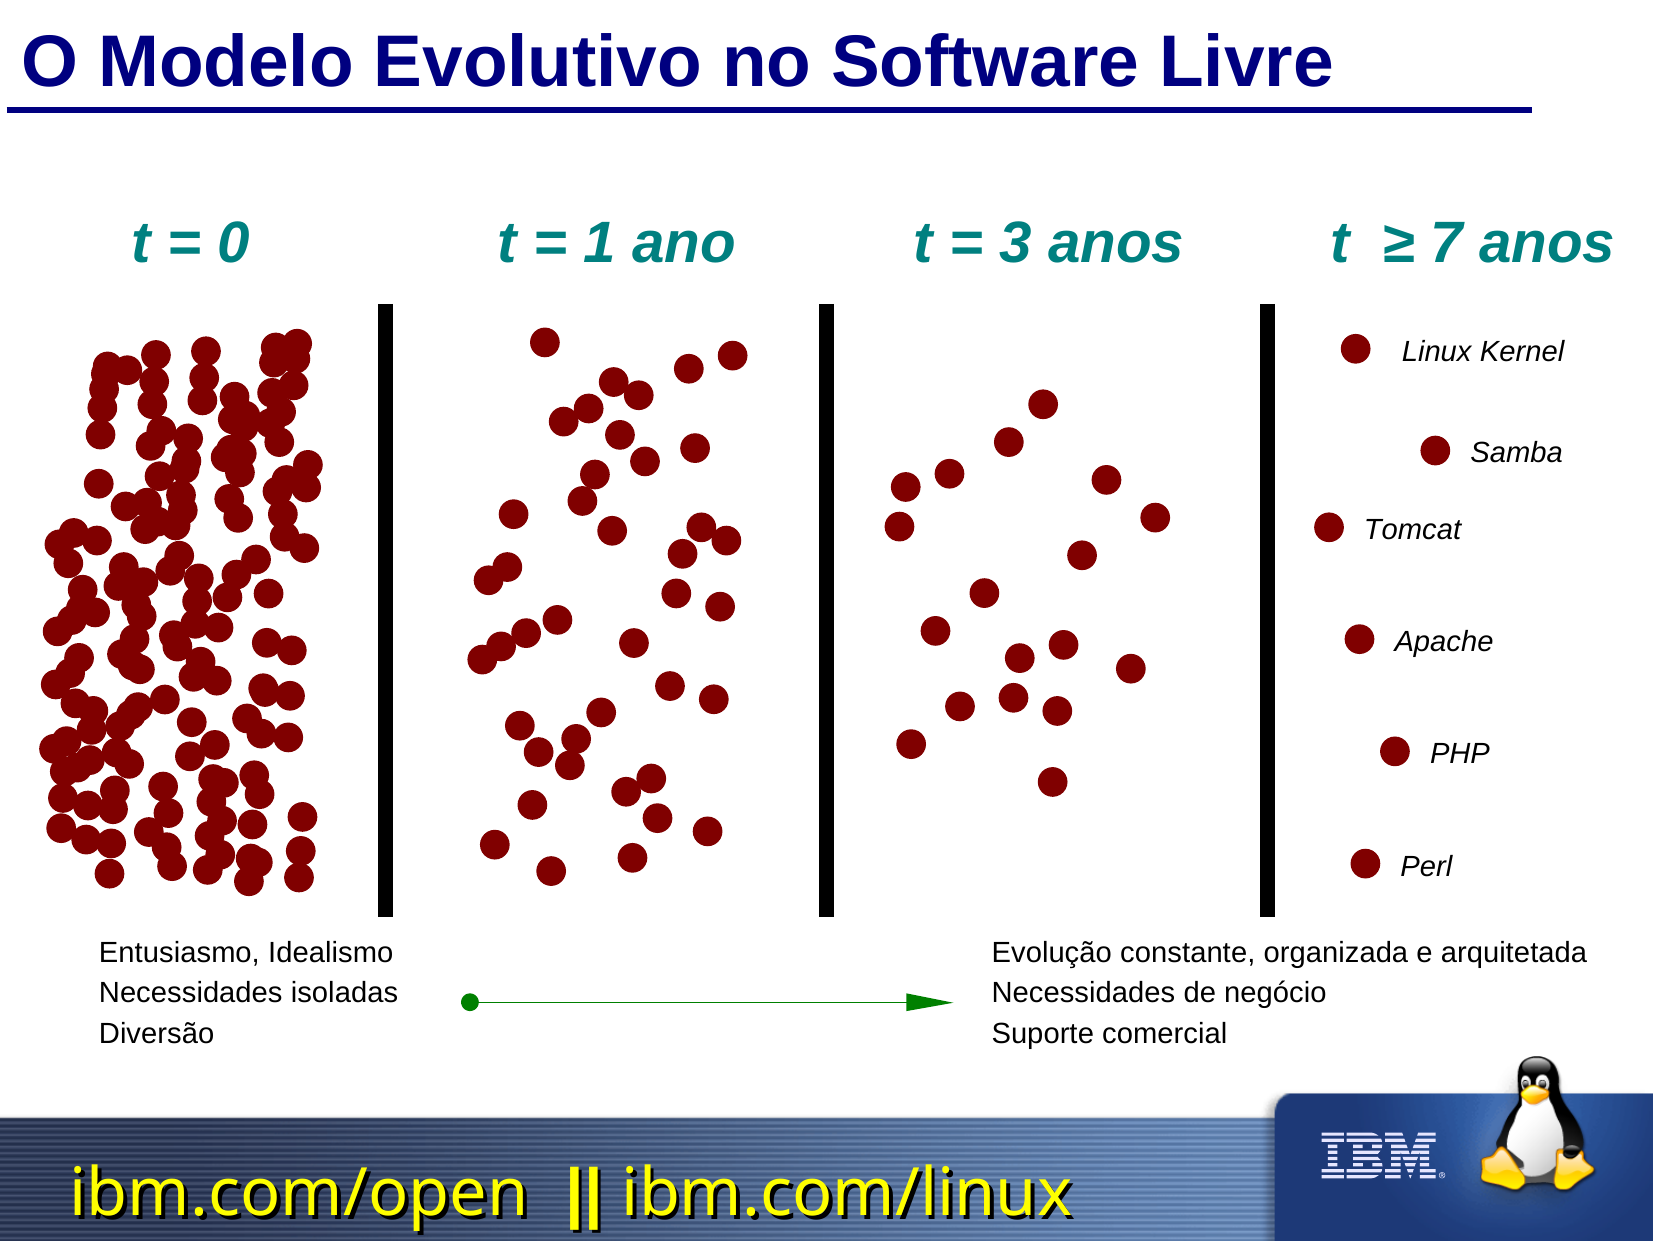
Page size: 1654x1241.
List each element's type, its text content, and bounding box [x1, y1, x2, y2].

text_box [586, 697, 617, 728]
text_box [998, 682, 1029, 713]
text_box [619, 628, 649, 658]
text_box [253, 578, 284, 609]
text_box [934, 458, 965, 489]
text_box [176, 707, 207, 738]
text_box [192, 760, 275, 897]
text_box [617, 842, 648, 873]
text_box [287, 802, 318, 832]
text_box [262, 450, 323, 563]
text_box [548, 393, 604, 437]
text_box [686, 512, 742, 556]
text_box [175, 730, 230, 772]
text_box [210, 328, 313, 533]
text_box [467, 618, 542, 675]
text_box [1420, 435, 1451, 466]
text_box [542, 605, 573, 635]
text_box [1037, 767, 1068, 797]
text_box [945, 691, 975, 722]
text_box PHP [1430, 735, 1496, 779]
text_box [705, 591, 736, 622]
text_box t = 3 anos [913, 205, 1217, 291]
text_box [642, 803, 673, 834]
text_box [187, 336, 221, 416]
text_box [39, 642, 180, 889]
text_box [523, 737, 554, 767]
text_box Linux Kernel [1401, 332, 1580, 376]
text_box [1344, 624, 1375, 655]
text_box [969, 578, 1000, 608]
text_box [85, 340, 271, 696]
text_box [1042, 696, 1073, 726]
text_box [1340, 333, 1371, 364]
text_box [479, 829, 510, 860]
text_box [630, 446, 660, 477]
text_box [661, 578, 692, 609]
text_box [504, 710, 535, 741]
text_box [1115, 653, 1146, 684]
text_box [83, 468, 114, 499]
text_box [884, 511, 915, 542]
text_box [284, 836, 316, 893]
text_box [667, 538, 698, 569]
text_box [517, 790, 548, 820]
text_box Samba [1470, 434, 1572, 478]
text_box [498, 499, 529, 530]
text_box t = 1 ano [497, 205, 765, 291]
text_box [896, 729, 927, 760]
text_box [611, 763, 667, 807]
text_box [473, 552, 523, 596]
list Entusiasmo, Idealismo Necessidades isoladas Diversão [98, 939, 462, 1088]
text_box [232, 673, 305, 753]
text_box [598, 367, 654, 411]
text_box [920, 616, 951, 646]
text_box [890, 472, 921, 502]
text_box [1314, 512, 1344, 543]
text_box [1067, 540, 1097, 571]
list Evolução constante, organizada e arquitetada Necessidades de negócio Suporte comercial [991, 939, 1629, 1127]
text_box Tomcat [1364, 511, 1471, 555]
text_box Perl [1400, 847, 1458, 891]
text_box [680, 433, 710, 463]
text_box [673, 353, 704, 384]
text_box [1350, 848, 1381, 879]
text_box [717, 340, 748, 371]
text_box [698, 684, 729, 715]
text_box [1048, 630, 1079, 660]
text_box [605, 420, 635, 450]
text_box [993, 427, 1024, 457]
text_box t = 0 [131, 205, 265, 291]
text_box Apache [1394, 622, 1503, 666]
text_box [1380, 736, 1410, 767]
text_box [567, 459, 610, 516]
text_box [1140, 502, 1171, 533]
text_box [655, 671, 685, 701]
text_box [1028, 389, 1059, 420]
text_box [555, 724, 592, 781]
text_box [251, 627, 307, 666]
text_box t ≥ 7 anos [1330, 205, 1650, 291]
text_box [530, 327, 560, 358]
text_box [133, 771, 187, 882]
text_box [597, 515, 628, 546]
text_box O Modelo Evolutivo no Software Livre [21, 15, 1432, 97]
text_box [692, 816, 723, 847]
picture [0, 1061, 1653, 1241]
text_box [536, 856, 567, 886]
text_box [1091, 465, 1122, 495]
text_box [42, 518, 112, 647]
text_box [1004, 643, 1035, 673]
